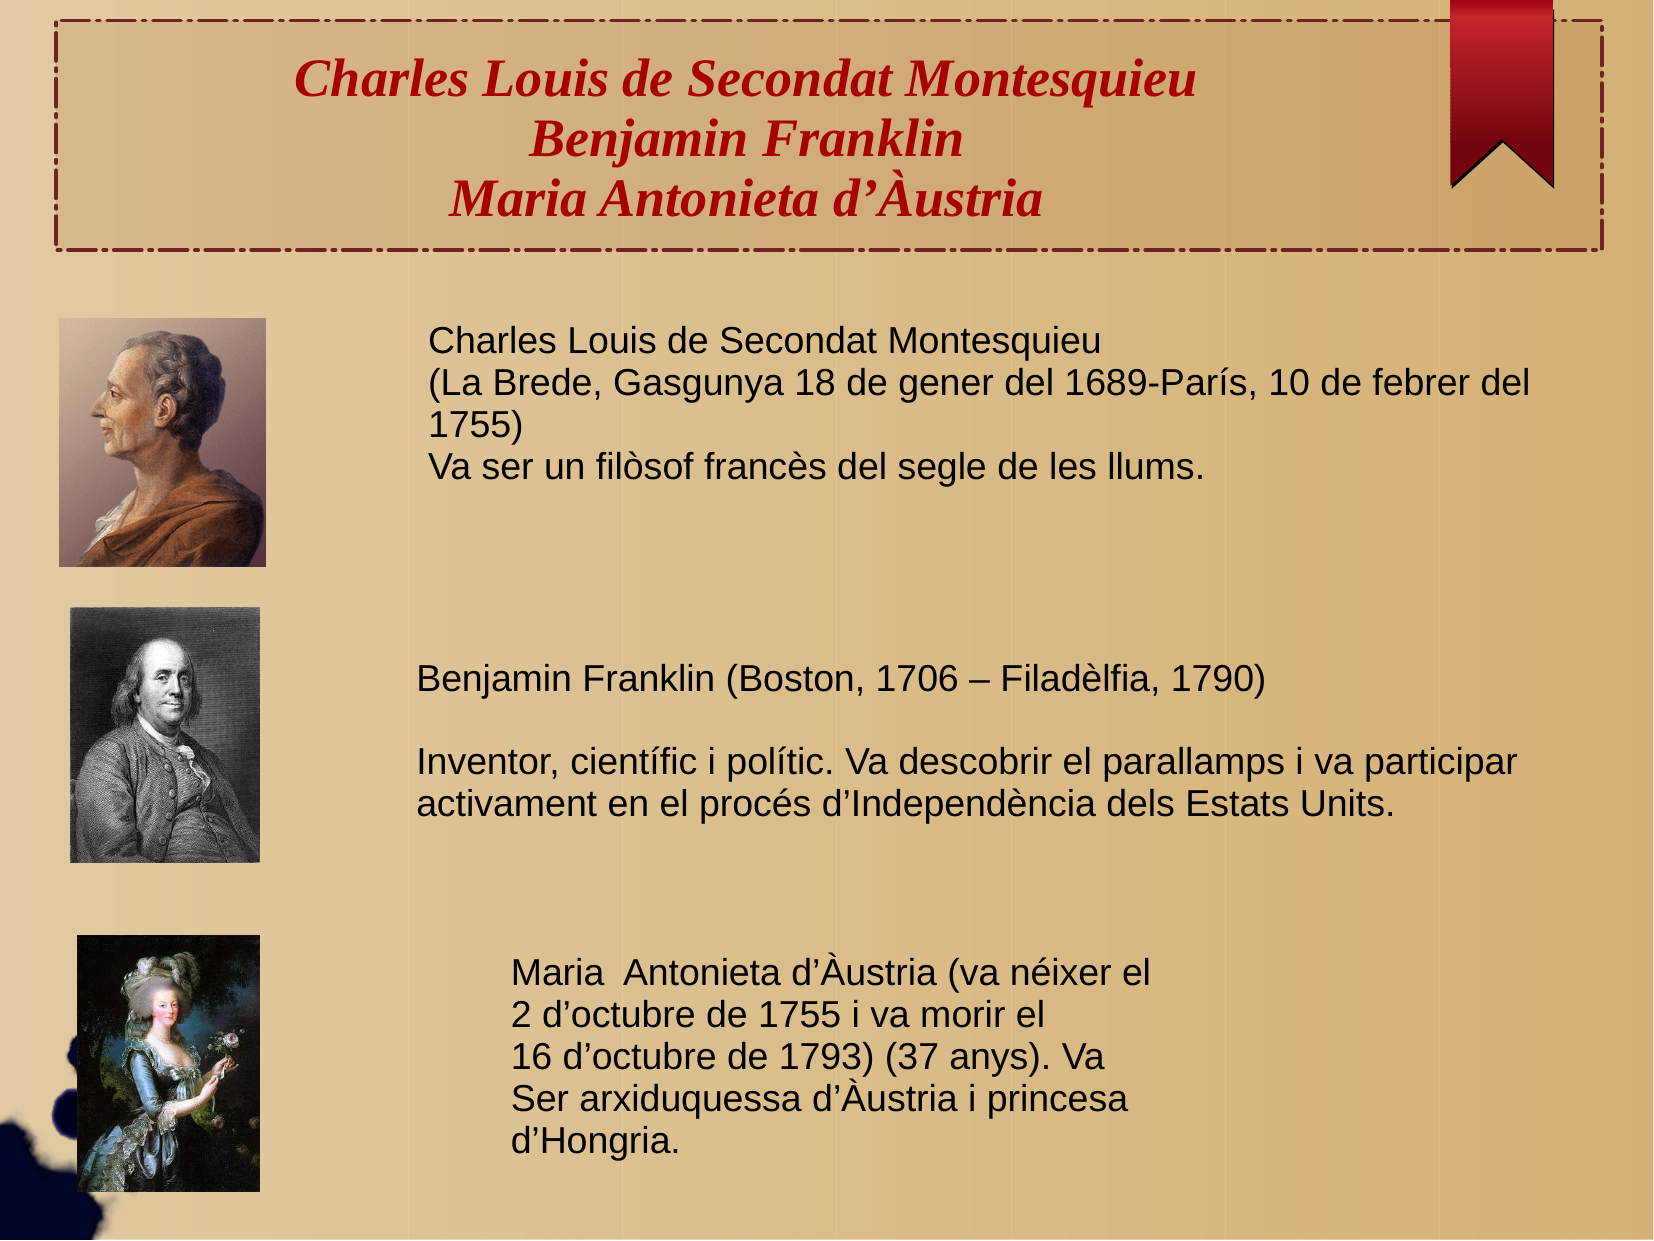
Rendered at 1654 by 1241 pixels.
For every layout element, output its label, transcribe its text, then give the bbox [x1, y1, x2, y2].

text_box Charles Louis de Secondat Montesquieu (La Brede, Gasgunya 18 de gener del 1689-París, 10 de febrer del 1755) Va ser un filòsof francès del segle de les llums. [413, 311, 1583, 579]
title Charles Louis de Secondat Montesquieu Benjamin Franklin Maria Antonieta d’Àustria [82, 47, 1412, 229]
picture [70, 607, 260, 863]
text_box Benjamin Franklin (Boston, 1706 – Filadèlfia, 1790) Inventor, científic i polític. Va descobrir el parallamps i va participar activament en el procés d’Independència dels Estats Units. [401, 649, 1591, 875]
text_box Maria Antonieta d’Àustria (va néixer el 2 d’octubre de 1755 i va morir el 16 d’octubre de 1793) (37 anys). Va Ser arxiduquessa d’Àustria i princesa d’Hongria. [496, 944, 1334, 1170]
picture [77, 935, 260, 1192]
picture [59, 318, 266, 567]
